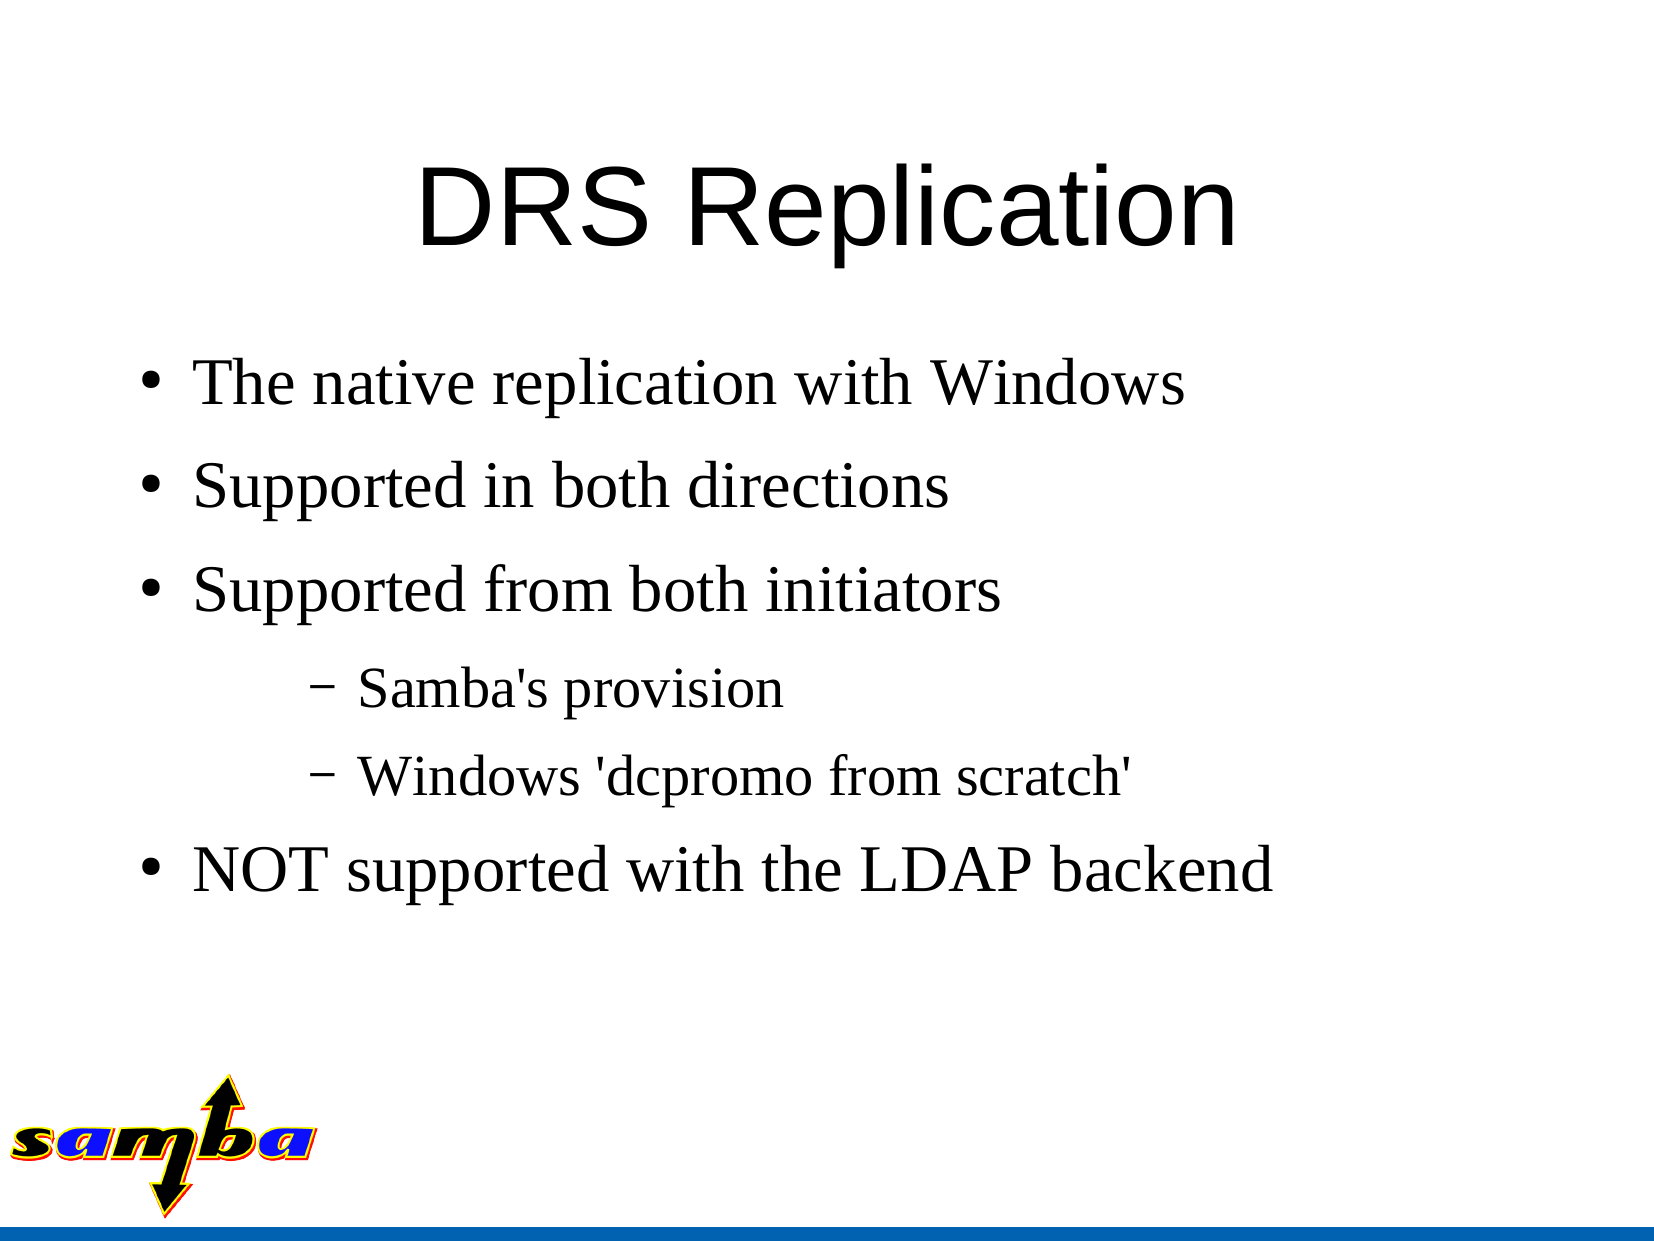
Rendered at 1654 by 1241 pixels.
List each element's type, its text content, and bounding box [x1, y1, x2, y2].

list The native replication with Windows Supported in both directions Supported from both initiators Samba's provision Windows 'dcpromo from scratch' NOT supported with the LDAP backend [121, 344, 1534, 1112]
picture [9, 1074, 319, 1219]
title DRS Replication [121, 110, 1534, 303]
